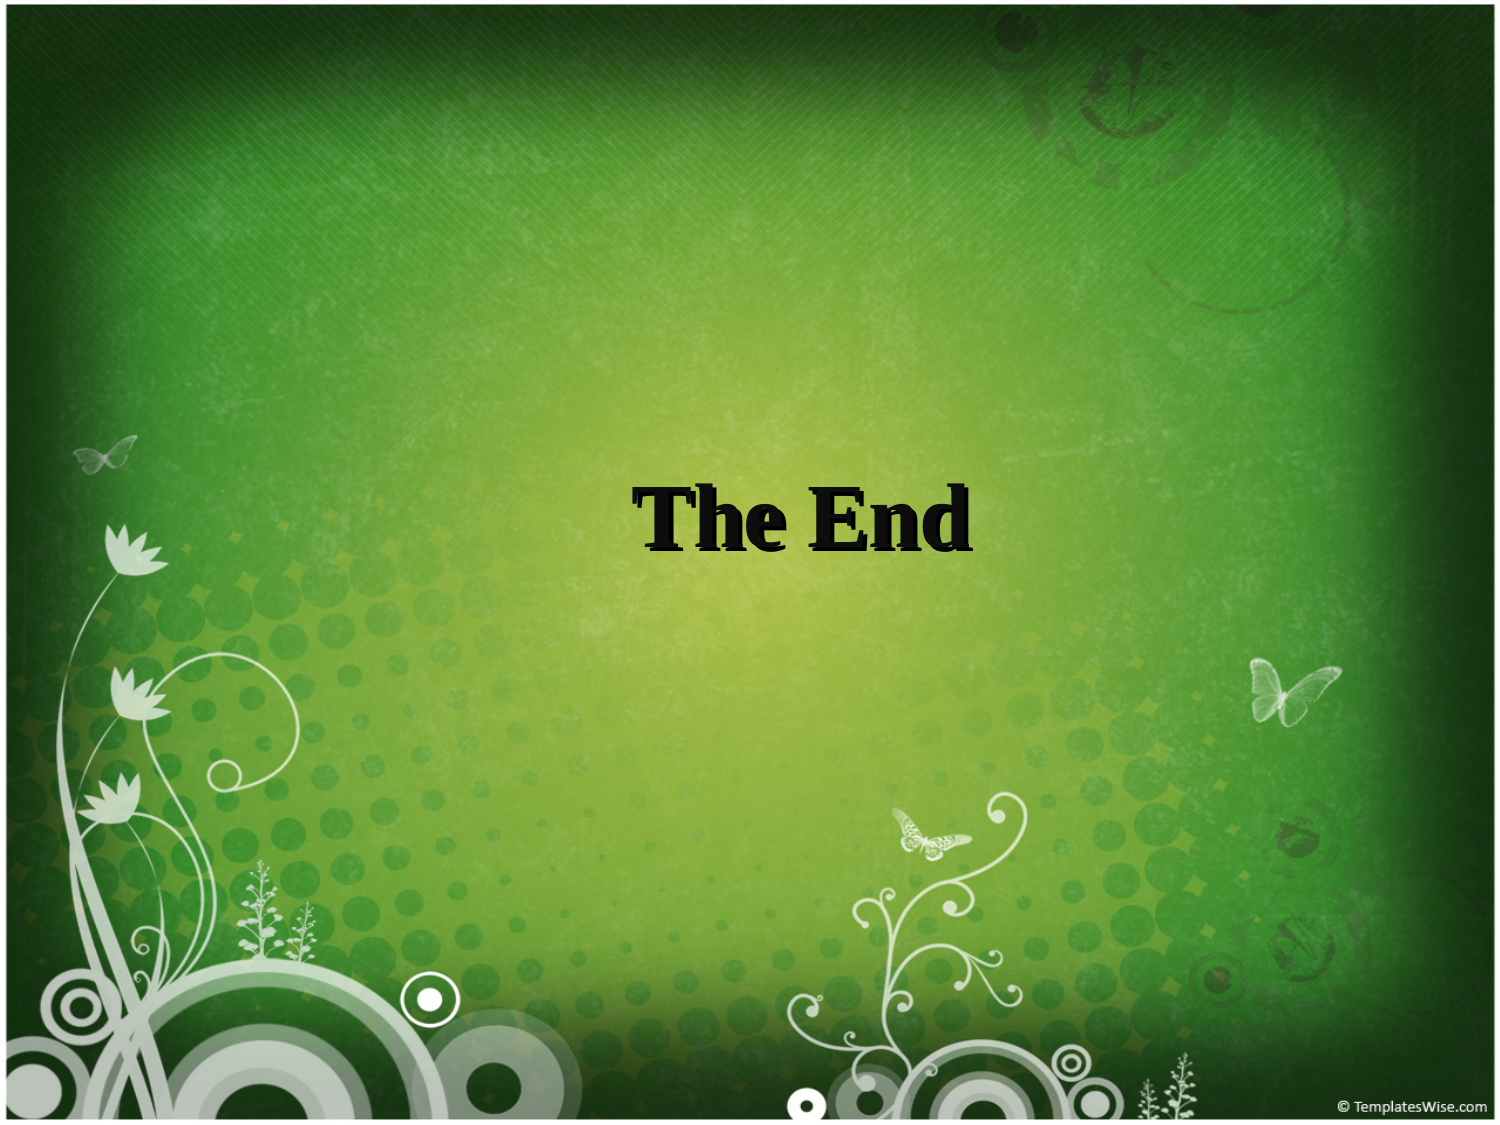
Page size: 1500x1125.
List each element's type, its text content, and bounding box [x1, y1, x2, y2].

title The End [164, 433, 1440, 588]
picture [0, 0, 1500, 1125]
